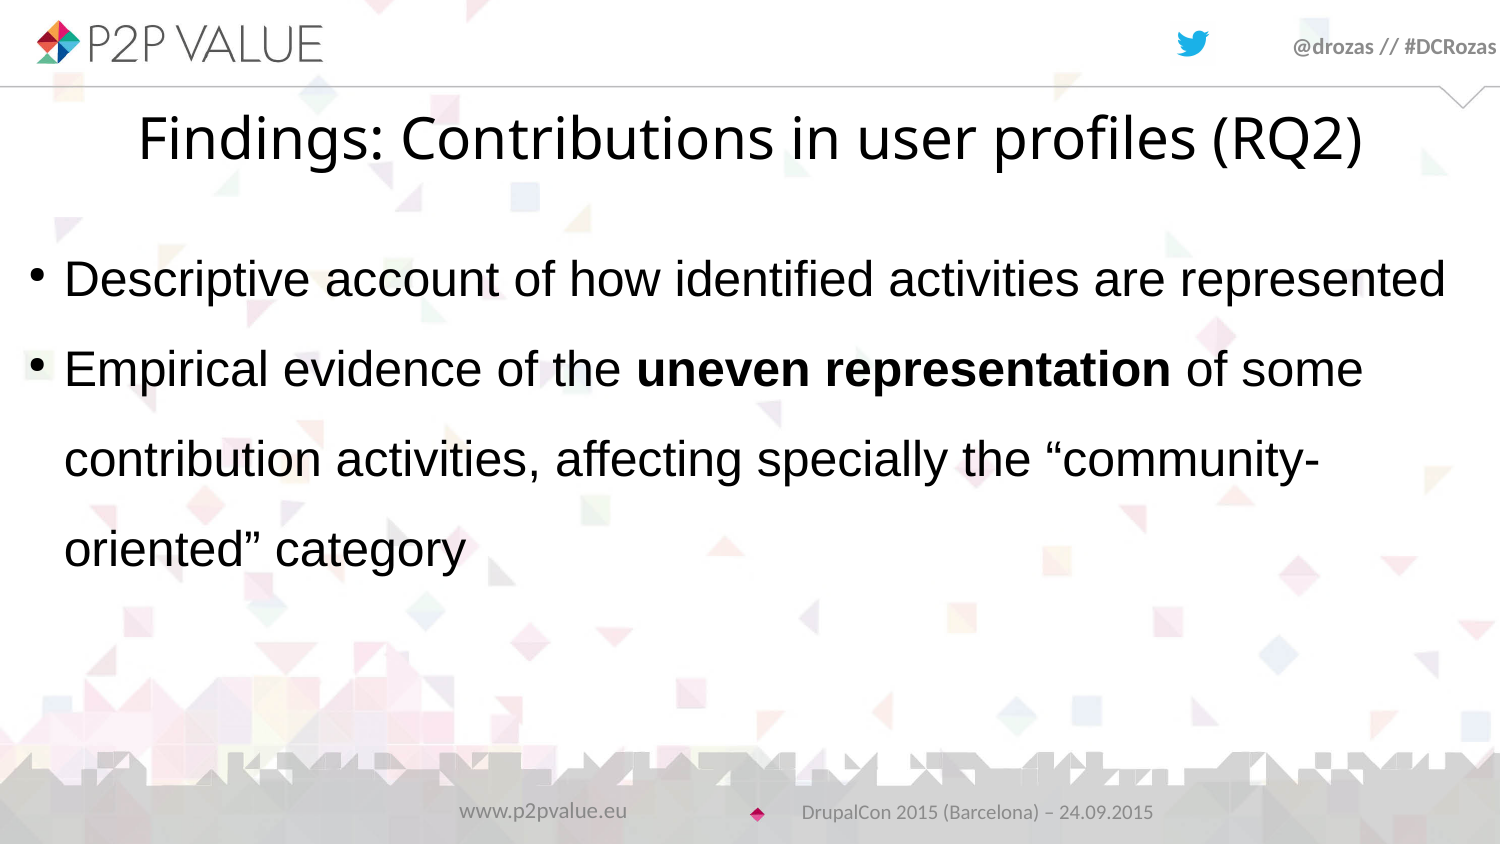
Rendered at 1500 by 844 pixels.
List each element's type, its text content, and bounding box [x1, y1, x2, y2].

title Findings: Contributions in user profiles (RQ2) [0, 92, 1500, 181]
text_box @drozas // #DCRozas [1170, 15, 1500, 76]
text_box DrupalCon 2015 (Barcelona) – 24.09.2015 [788, 788, 1481, 834]
picture [0, 181, 1500, 844]
text_box www.p2pvalue.eu [453, 789, 672, 829]
picture [0, 0, 1500, 92]
subtitle Descriptive account of how identified activities are represented Empirical evidence of the uneven representation of some contribution activities, affecting specially the “community-oriented” category [15, 210, 1496, 766]
